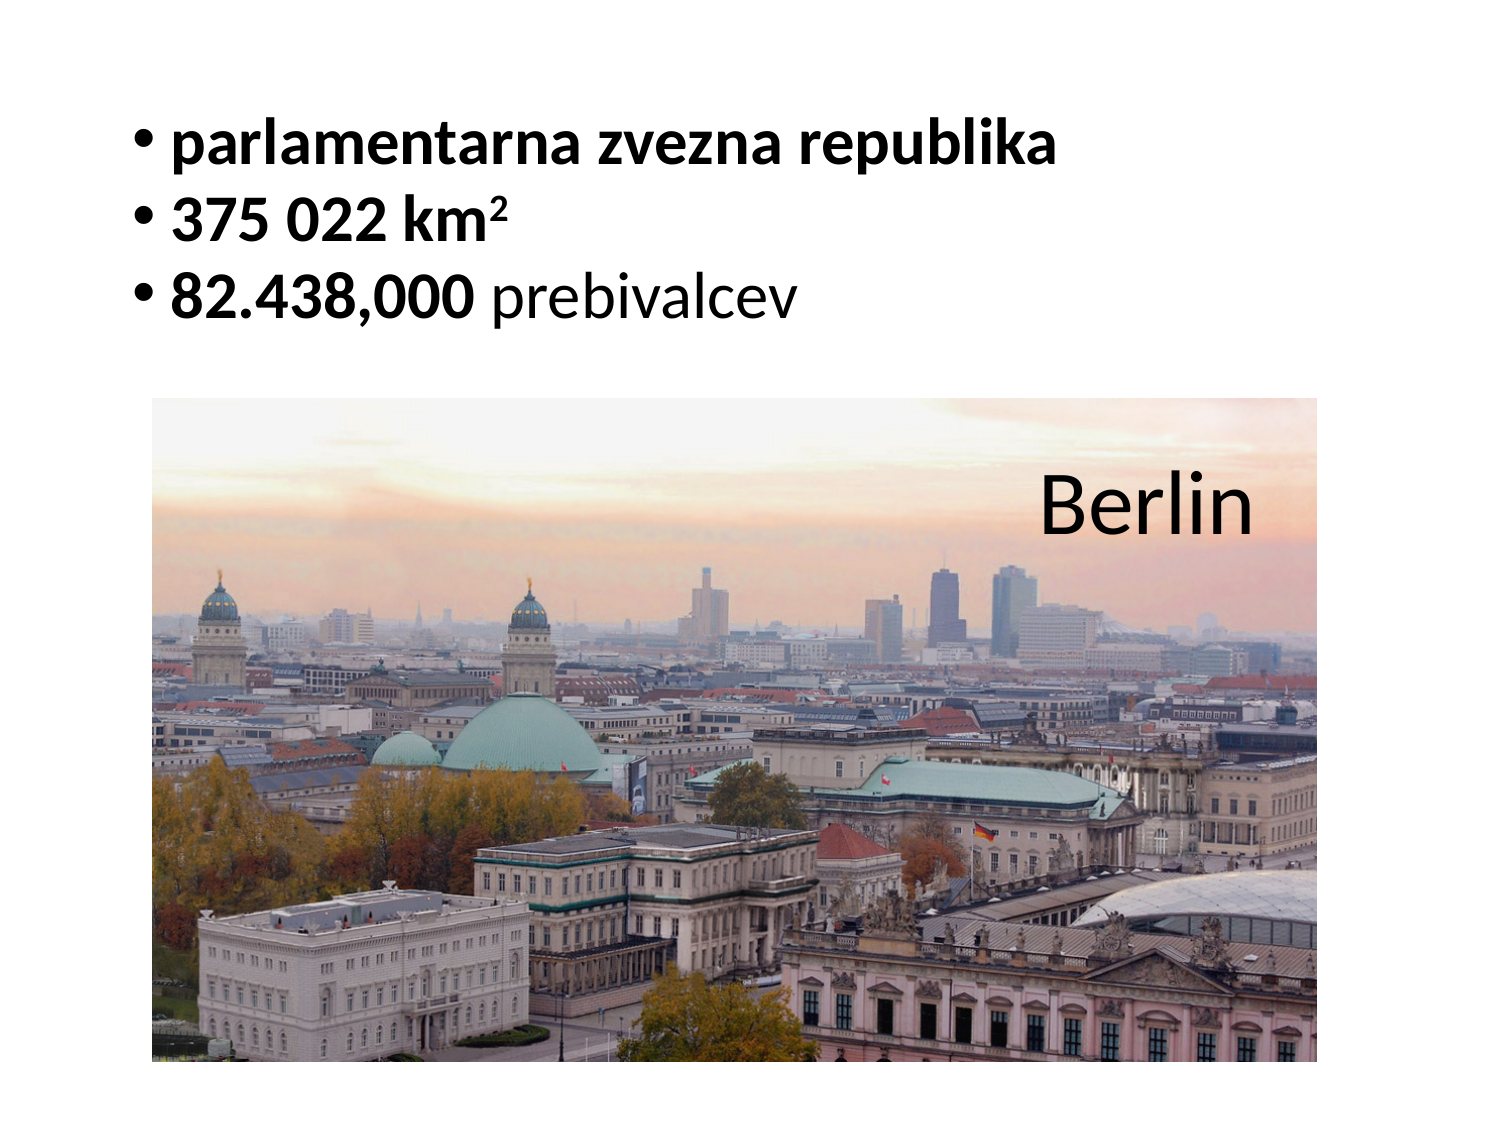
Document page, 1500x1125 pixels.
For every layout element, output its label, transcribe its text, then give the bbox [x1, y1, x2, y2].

picture [152, 398, 1317, 1062]
subtitle parlamentarna zvezna republika 375 022 km2 82.438,000 prebivalcev [117, 105, 1465, 387]
title Berlin [1007, 421, 1287, 575]
